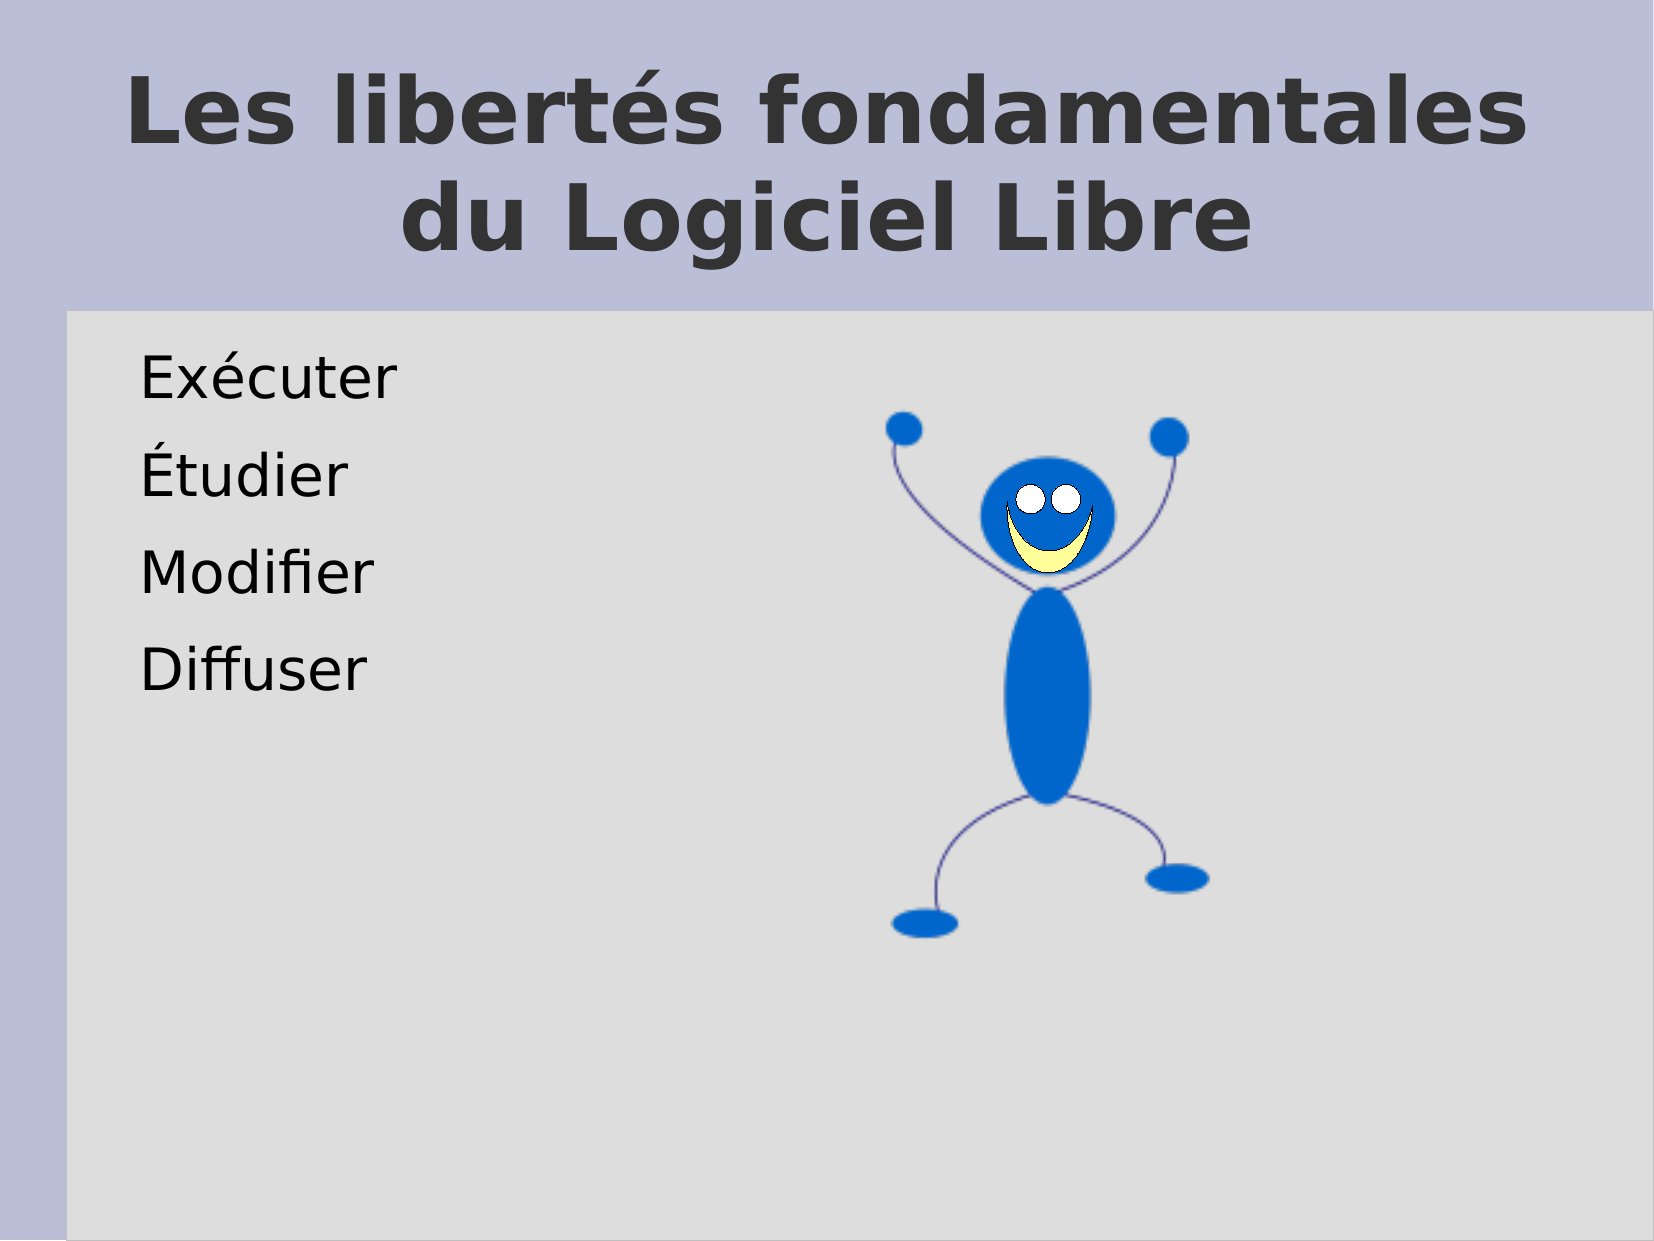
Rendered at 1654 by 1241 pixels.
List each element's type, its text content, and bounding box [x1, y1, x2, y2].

list Exécuter Étudier Modifier Diffuser [121, 344, 1534, 1127]
text_box [1006, 501, 1093, 573]
title Les libertés fondamentales du Logiciel Libre [121, 58, 1534, 273]
text_box [1015, 484, 1046, 514]
text_box [1051, 484, 1081, 514]
picture [856, 383, 1241, 955]
